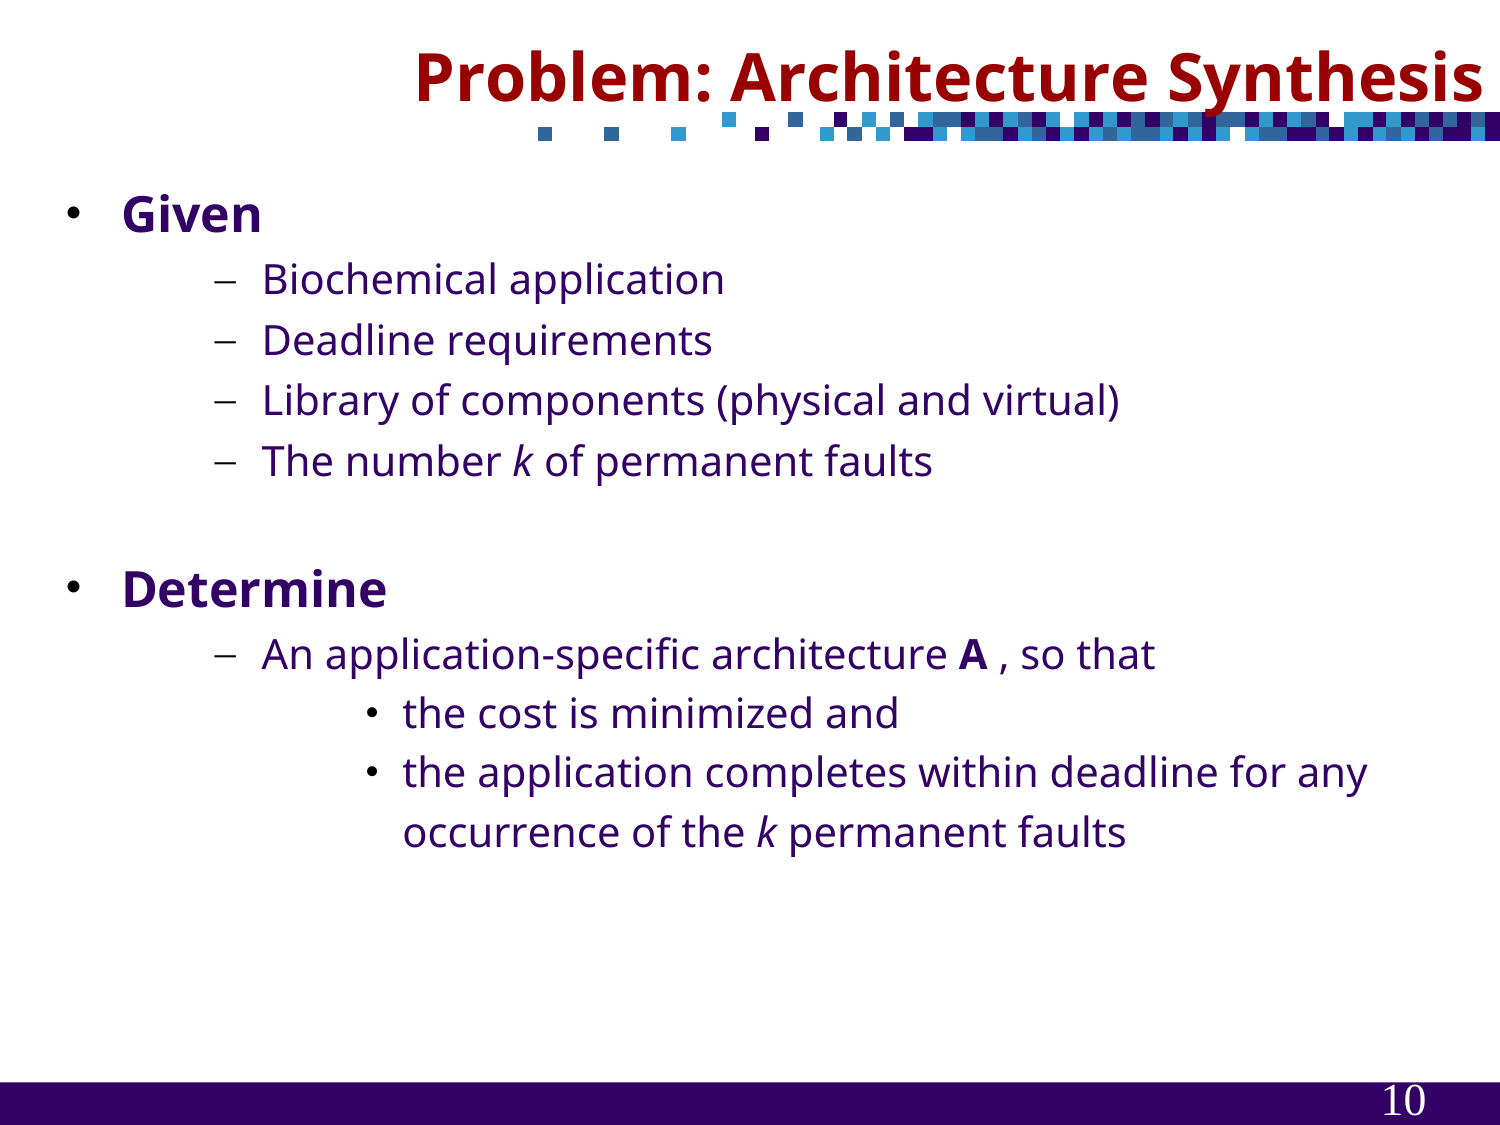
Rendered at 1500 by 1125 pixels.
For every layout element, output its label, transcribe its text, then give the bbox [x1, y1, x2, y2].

title Problem: Architecture Synthesis [0, 24, 1500, 125]
list Given Biochemical application Deadline requirements Library of components (physical and virtual) The number k of permanent faults Determine An application-specific architecture A , so that the cost is minimized and the application completes within deadline for any occurrence of the k permanent faults [50, 174, 1450, 1081]
